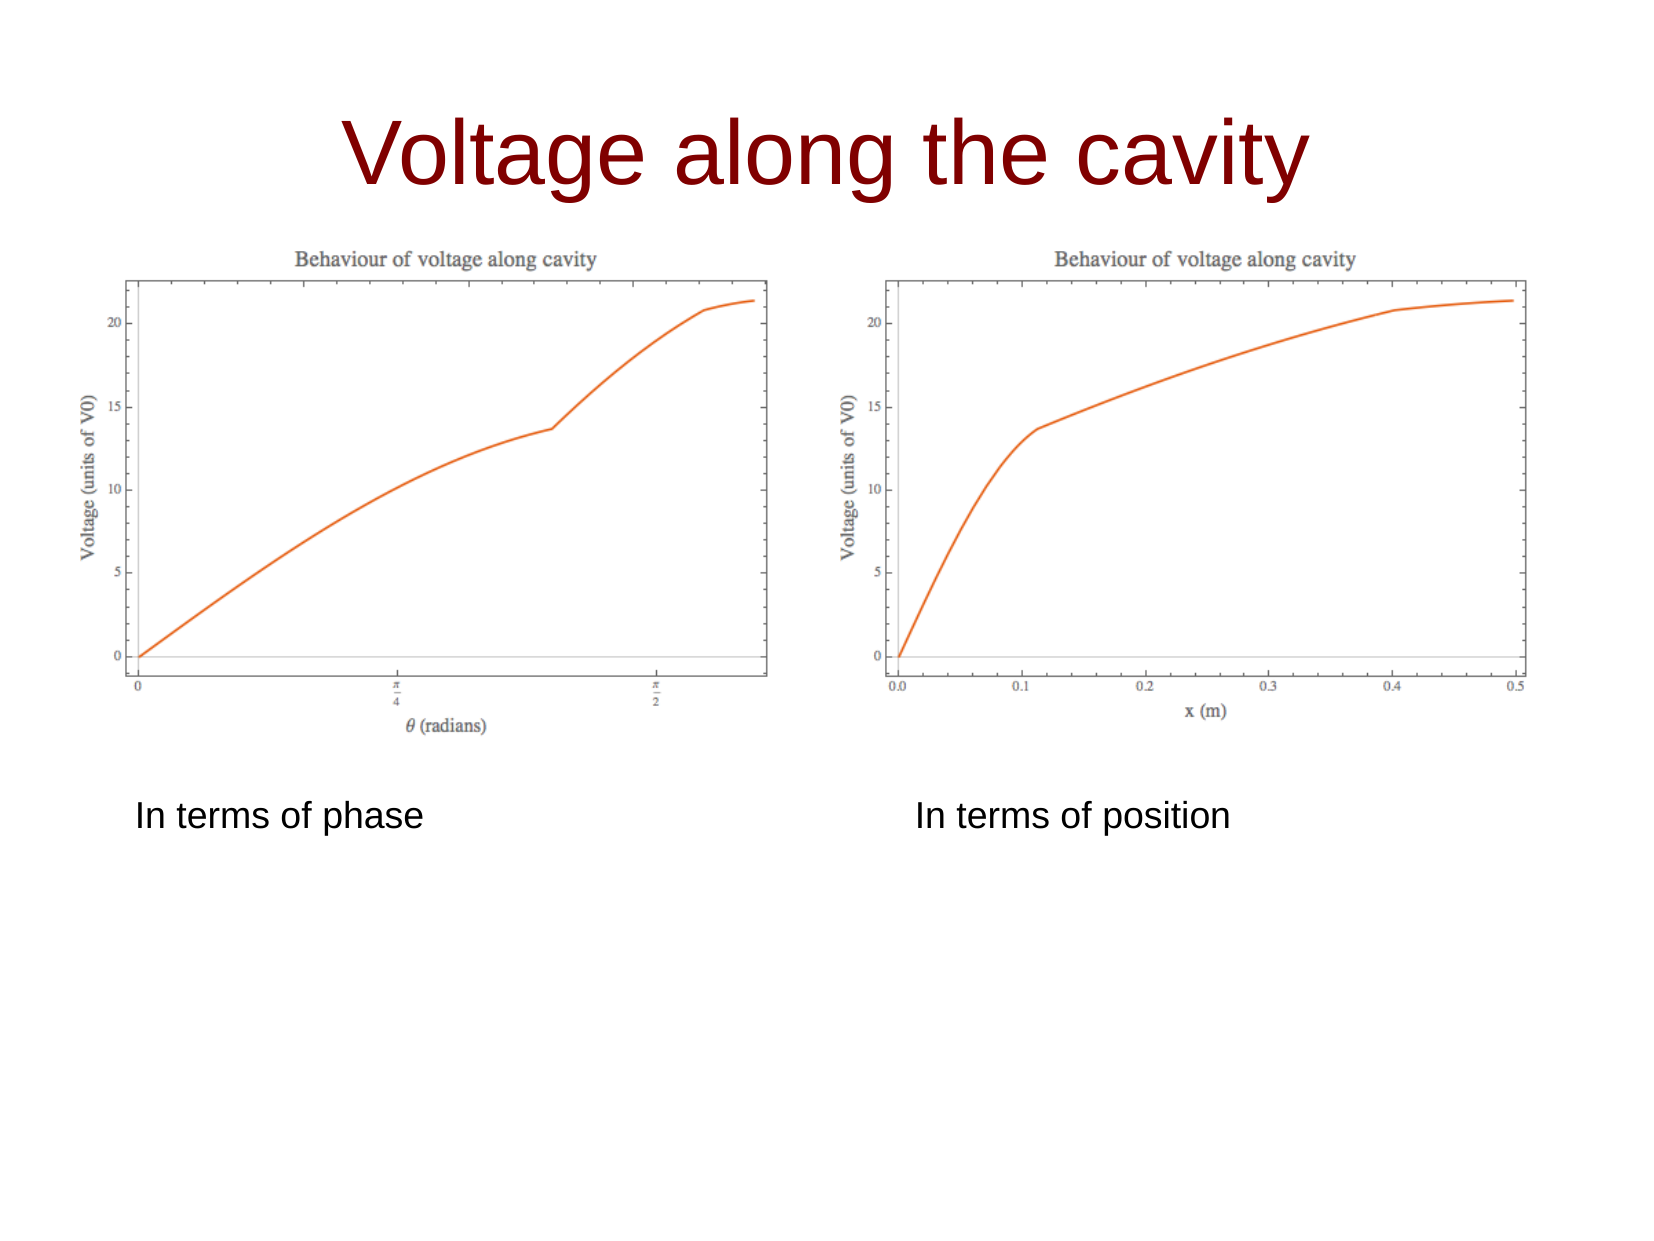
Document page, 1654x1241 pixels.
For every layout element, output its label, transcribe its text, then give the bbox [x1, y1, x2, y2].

picture [80, 250, 769, 739]
text_box In terms of phase [120, 787, 747, 844]
title Voltage along the cavity [82, 49, 1571, 257]
picture [840, 250, 1528, 724]
text_box In terms of position [900, 787, 1527, 844]
